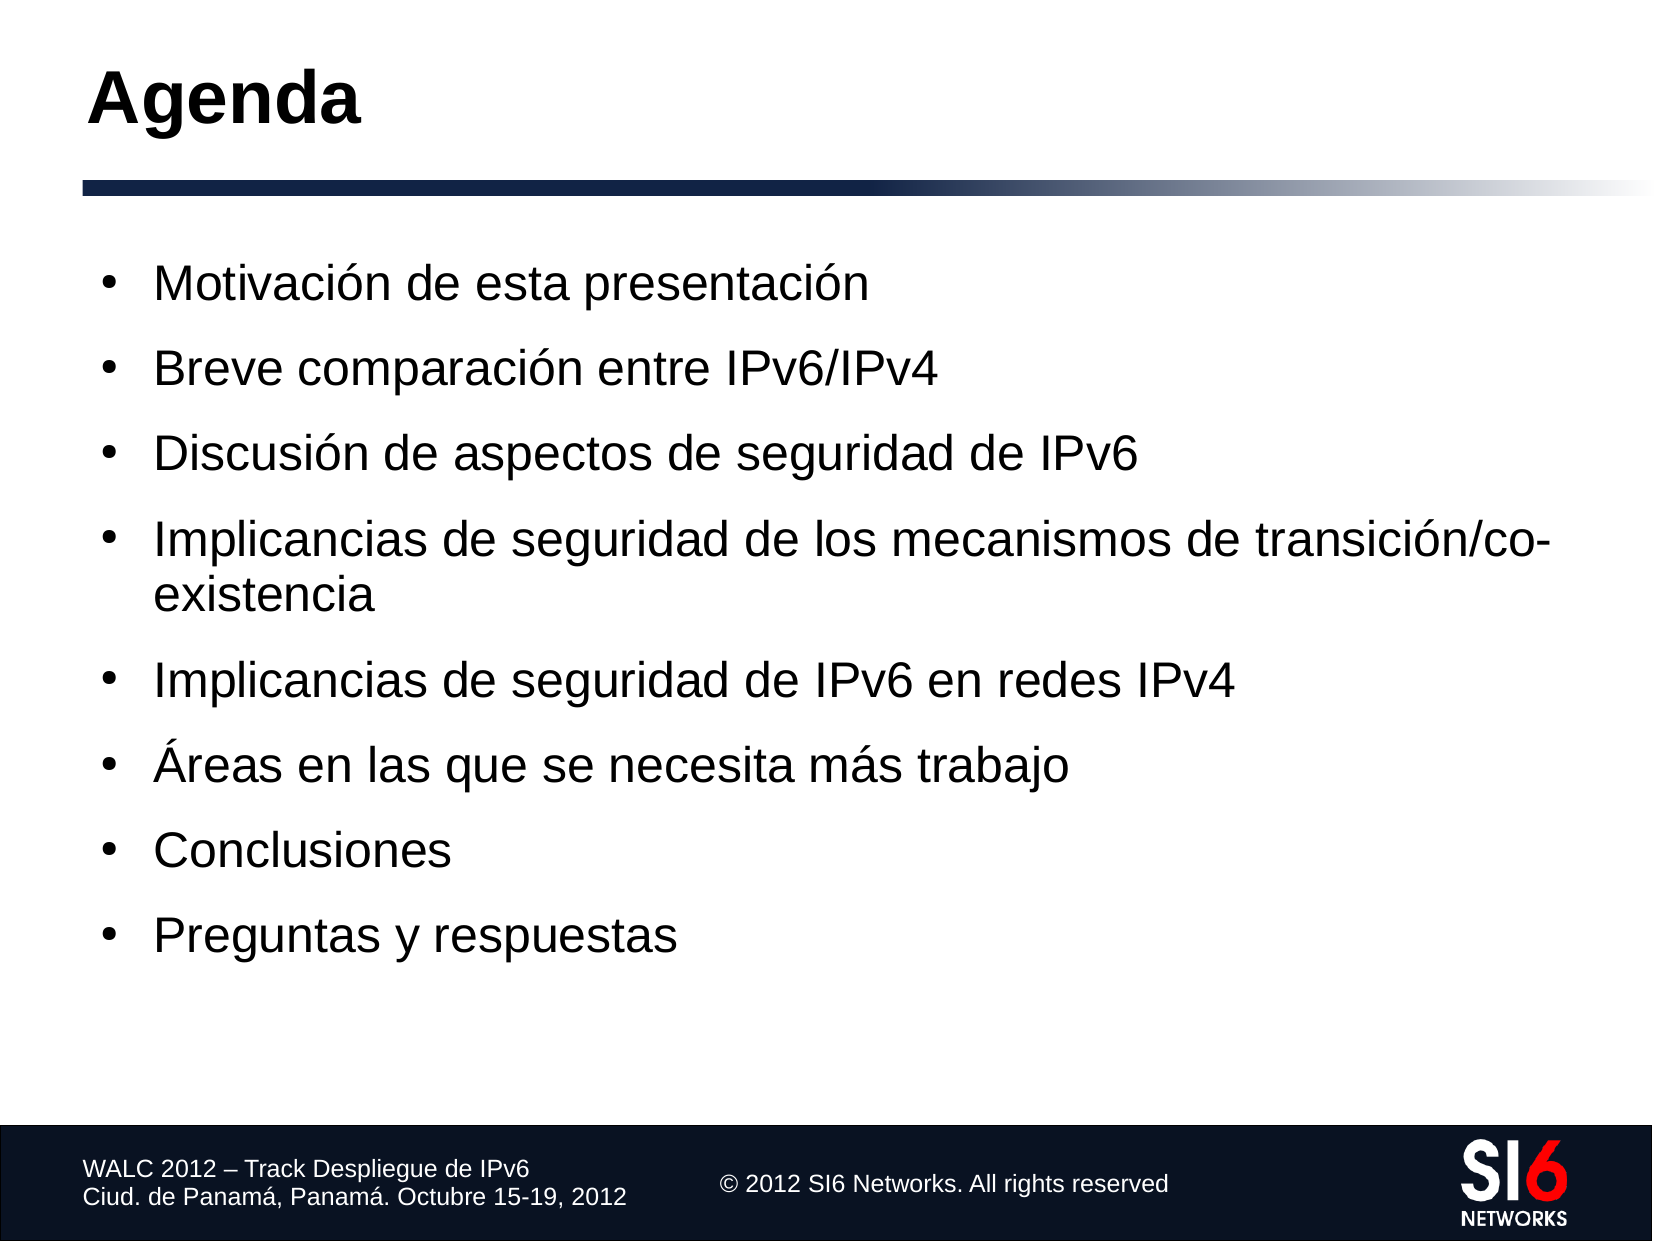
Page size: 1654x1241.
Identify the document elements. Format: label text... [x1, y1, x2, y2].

picture [1461, 1139, 1567, 1226]
list Motivación de esta presentación Breve comparación entre IPv6/IPv4 Discusión de aspectos de seguridad de IPv6 Implicancias de seguridad de los mecanismos de transición/co-existencia Implicancias de seguridad de IPv6 en redes IPv4 Áreas en las que se necesita más trabajo Conclusiones Preguntas y respuestas [82, 255, 1571, 1109]
title Agenda [86, 30, 1576, 166]
